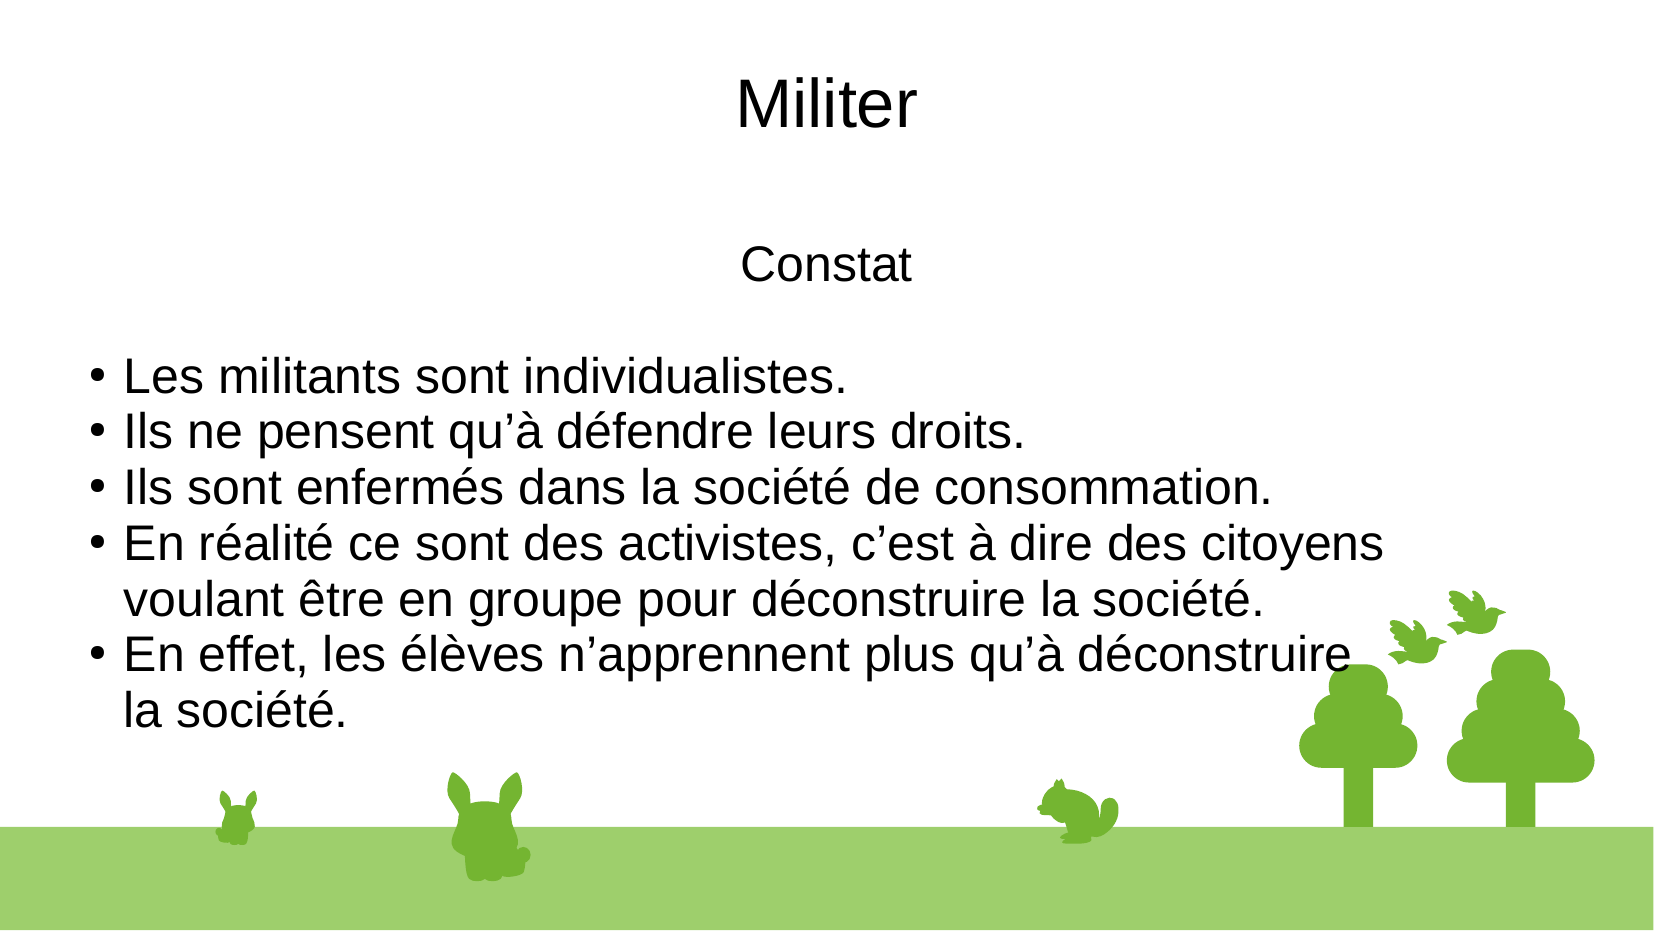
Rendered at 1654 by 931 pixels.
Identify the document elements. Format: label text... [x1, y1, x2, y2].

title Militer [88, 29, 1565, 178]
subtitle Constat Les militants sont individualistes. Ils ne pensent qu’à défendre leurs droits. Ils sont enfermés dans la société de consommation. En réalité ce sont des activistes, c’est à dire des citoyens voulant être en groupe pour déconstruire la société. En effet, les élèves n’apprennent plus qu’à déconstruire la société. [88, 206, 1565, 768]
